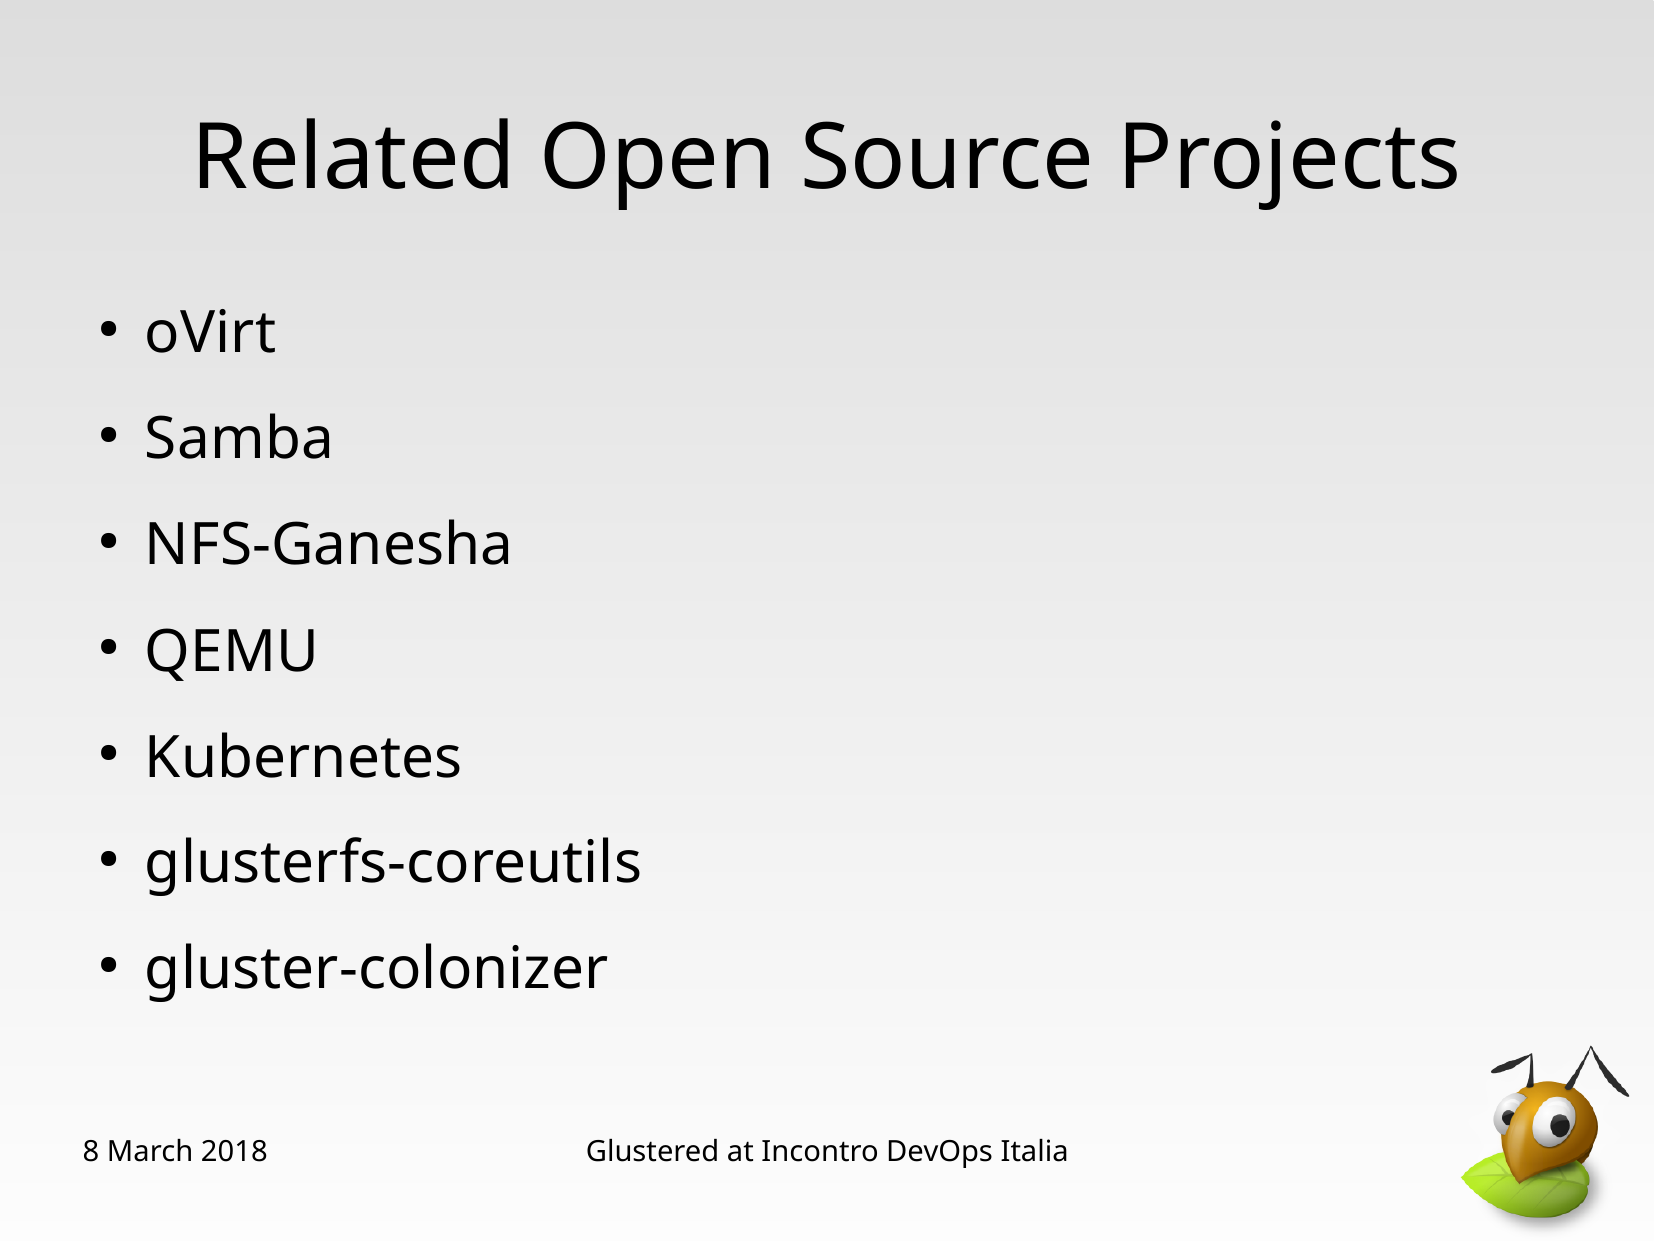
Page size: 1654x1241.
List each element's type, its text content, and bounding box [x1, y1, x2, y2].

list oVirt Samba NFS-Ganesha QEMU Kubernetes glusterfs-coreutils gluster-colonizer [82, 290, 1571, 1010]
picture [1432, 1037, 1654, 1241]
title Related Open Source Projects [82, 49, 1571, 257]
